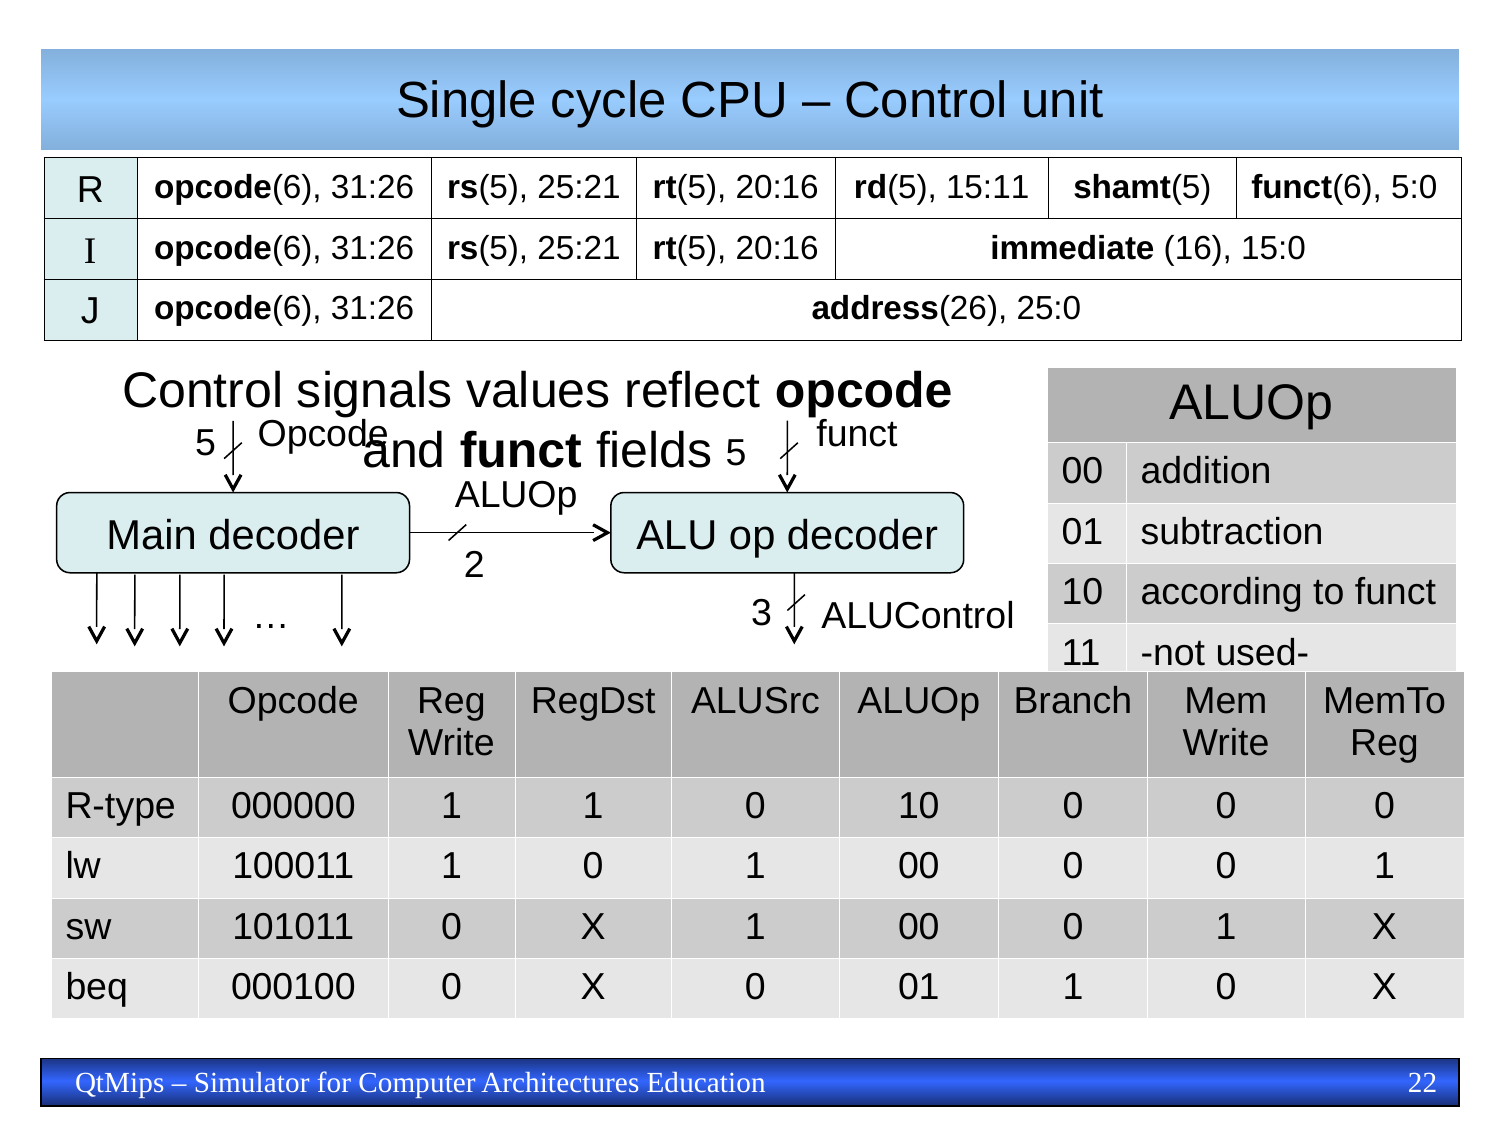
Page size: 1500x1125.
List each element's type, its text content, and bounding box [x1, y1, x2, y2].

table_cell 101011 [199, 899, 388, 958]
table_header opcode(6), 31:26 [138, 158, 431, 218]
table_header MemTo Reg [1306, 672, 1464, 777]
table_cell subtraction [1127, 504, 1456, 563]
table_cell 1 [672, 899, 839, 958]
table_cell immediate (16), 15:0 [836, 219, 1461, 279]
table_cell lw [52, 838, 198, 898]
table_cell 1 [1306, 838, 1464, 898]
table_cell 000000 [199, 778, 388, 837]
table_cell 0 [999, 899, 1147, 958]
table_cell 10 [1048, 564, 1126, 623]
text_box funct [801, 407, 913, 463]
table_cell -not used- [1127, 624, 1456, 671]
table_cell sw [52, 899, 198, 958]
table_header [52, 672, 198, 777]
text_box 5 [710, 420, 762, 482]
table_cell J [45, 280, 137, 340]
text_box … [237, 583, 305, 645]
table_cell 1 [672, 838, 839, 898]
table_cell 10 [840, 778, 998, 837]
table_cell 0 [516, 838, 671, 898]
table_cell 1 [516, 778, 671, 837]
table_cell 0 [999, 778, 1147, 837]
table_header R [45, 158, 137, 218]
table_header shamt(5) [1049, 158, 1236, 218]
table_cell X [1306, 899, 1464, 958]
table_cell 0 [1148, 838, 1305, 898]
table_cell 00 [1048, 443, 1126, 503]
table_cell 1 [1148, 899, 1305, 958]
table_header rt(5), 20:16 [637, 158, 835, 218]
table_cell 0 [389, 959, 515, 1018]
text_box 2 [448, 532, 500, 594]
table_cell 1 [389, 838, 515, 898]
title Single cycle CPU – Control unit [41, 49, 1459, 150]
table_cell 0 [1148, 959, 1305, 1018]
text_box Control signals values reflect opcode and funct fields [62, 349, 1013, 407]
table_header RegWrite [389, 672, 515, 777]
table_header rd(5), 15:11 [836, 158, 1048, 218]
table_cell rs(5), 25:21 [432, 219, 636, 279]
table_cell address(26), 25:0 [432, 280, 1461, 340]
table_header Opcode [199, 672, 388, 777]
table_cell opcode(6), 31:26 [138, 219, 431, 279]
table_cell 00 [840, 899, 998, 958]
table_cell 0 [672, 778, 839, 837]
table_cell X [1306, 959, 1464, 1018]
table_cell R-type [52, 778, 198, 837]
table_cell according to funct [1127, 564, 1456, 623]
table_cell 1 [999, 959, 1147, 1018]
table_cell 100011 [199, 838, 388, 898]
table_header rs(5), 25:21 [432, 158, 636, 218]
text_box ALUOp [439, 462, 593, 523]
table_cell 01 [840, 959, 998, 1018]
table_header funct(6), 5:0 [1237, 158, 1461, 218]
table_header ALUOp [840, 672, 998, 777]
table_header Branch [999, 672, 1147, 777]
table_cell beq [52, 959, 198, 1018]
text_box ALUControl [806, 583, 1030, 645]
table_cell addition [1127, 443, 1456, 503]
table_cell 000100 [199, 959, 388, 1018]
text_box ALU op decoder [610, 492, 964, 573]
table_cell rt(5), 20:16 [637, 219, 835, 279]
table_cell X [516, 959, 671, 1018]
table_cell 11 [1048, 624, 1126, 671]
text_box Main decoder [56, 492, 410, 573]
text_box Opcode [242, 407, 404, 463]
table_cell 0 [1148, 778, 1305, 837]
table_cell X [516, 899, 671, 958]
table_header ALUSrc [672, 672, 839, 777]
table_cell 0 [389, 899, 515, 958]
table_header ALUOp [1048, 368, 1456, 442]
table_cell 1 [389, 778, 515, 837]
table_cell I [45, 219, 137, 279]
table_cell 00 [840, 838, 998, 898]
table_cell 0 [999, 838, 1147, 898]
table_cell opcode(6), 31:26 [138, 280, 431, 340]
text_box 5 [180, 410, 231, 471]
table_cell 0 [672, 959, 839, 1018]
text_box 3 [736, 580, 787, 641]
table_cell 0 [1306, 778, 1464, 837]
table_cell 01 [1048, 504, 1126, 563]
table_header RegDst [516, 672, 671, 777]
table_header Mem Write [1148, 672, 1305, 777]
